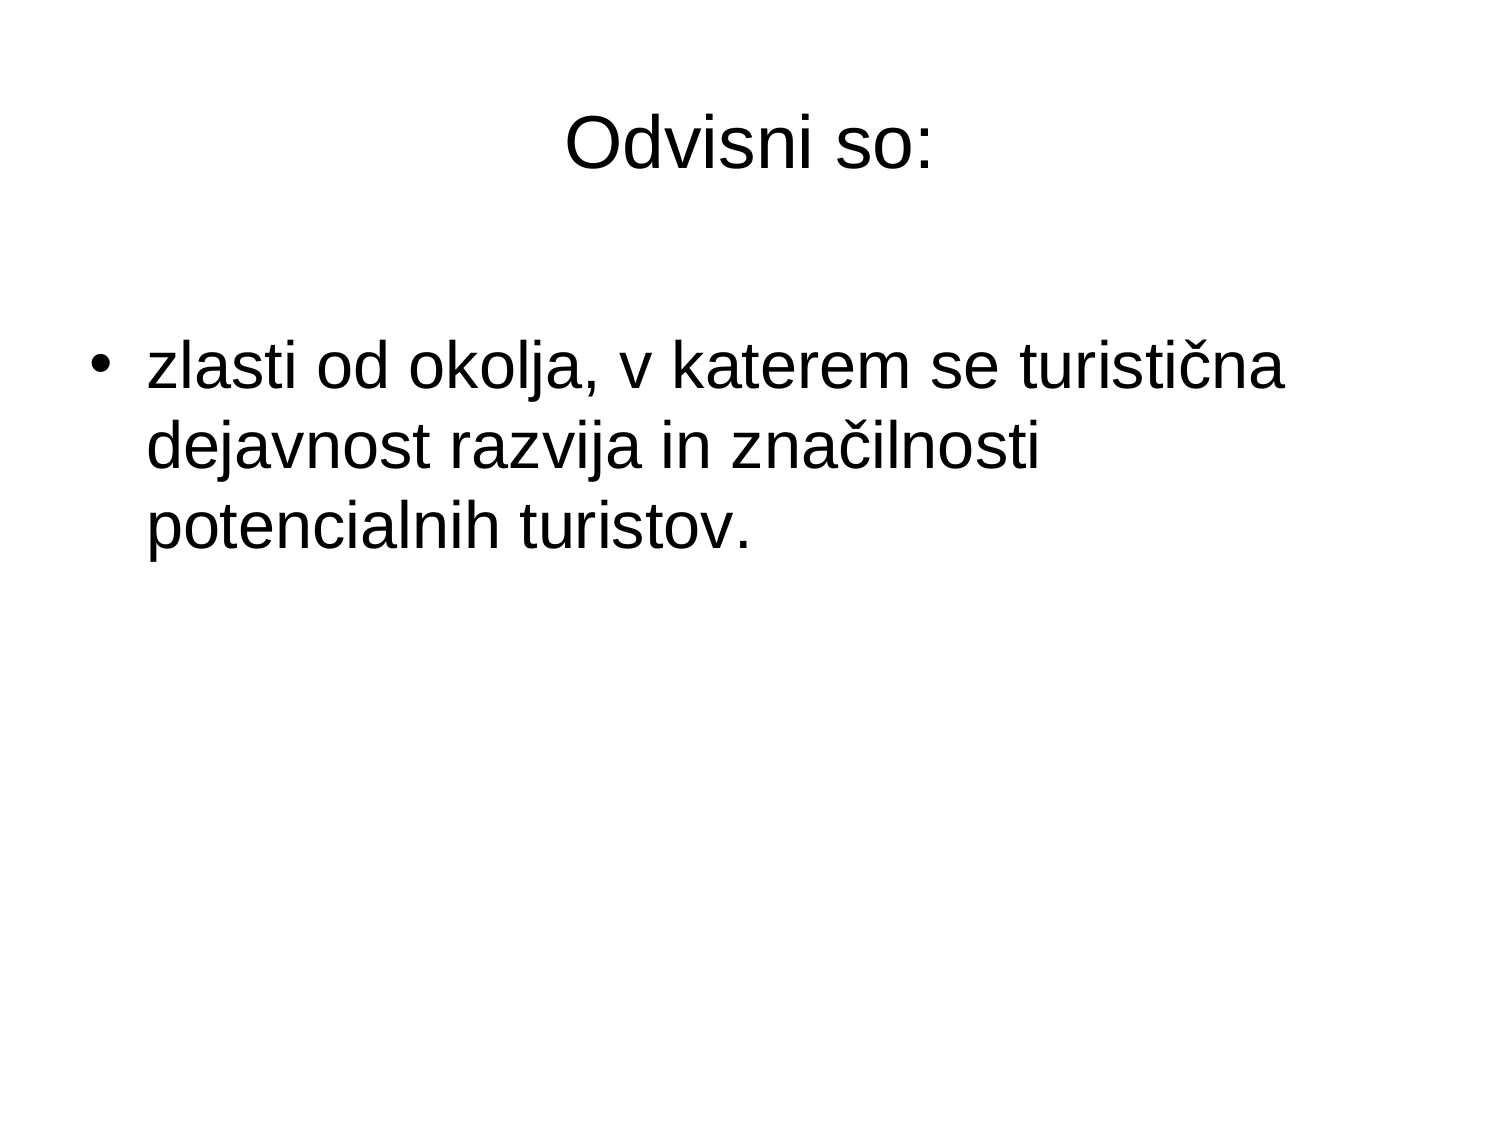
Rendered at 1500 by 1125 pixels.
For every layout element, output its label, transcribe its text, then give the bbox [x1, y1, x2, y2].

list zlasti od okolja, v katerem se turistična dejavnost razvija in značilnosti potencialnih turistov. [75, 314, 1426, 1006]
title Odvisni so: [75, 45, 1426, 233]
